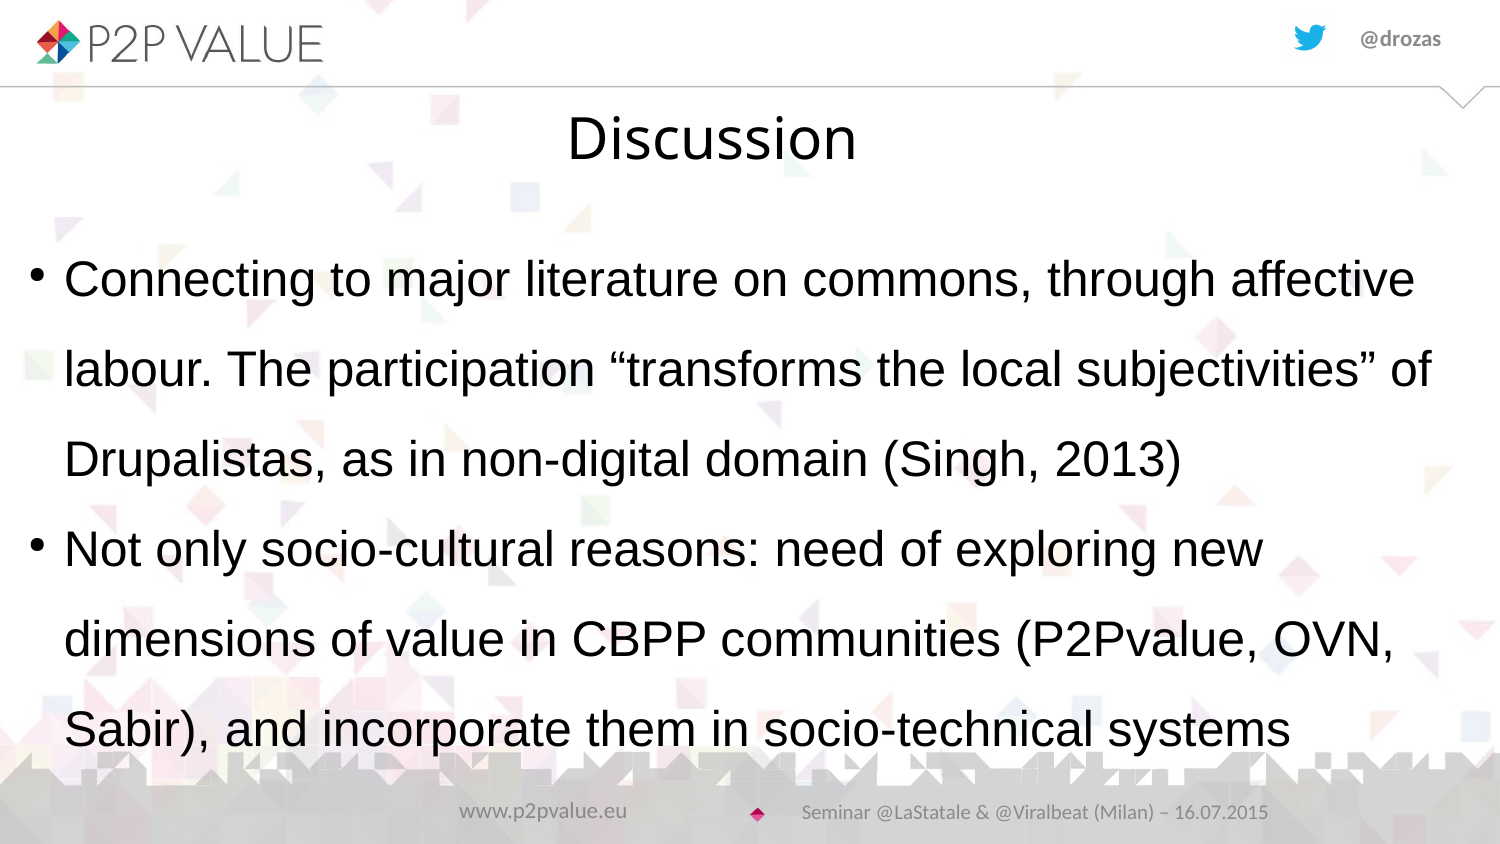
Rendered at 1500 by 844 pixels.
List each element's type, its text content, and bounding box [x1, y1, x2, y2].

text_box @drozas [1333, 15, 1455, 60]
title Discussion [60, 92, 1366, 181]
picture [0, 0, 1500, 844]
text_box www.p2pvalue.eu [453, 789, 672, 829]
text_box Seminar @LaStatale & @Viralbeat (Milan) – 16.07.2015 [788, 788, 1481, 834]
subtitle Connecting to major literature on commons, through affective labour. The participation “transforms the local subjectivities” of Drupalistas, as in non-digital domain (Singh, 2013) Not only socio-cultural reasons: need of exploring new dimensions of value in CBPP communities (P2Pvalue, OVN, Sabir), and incorporate them in socio-technical systems [15, 210, 1496, 766]
